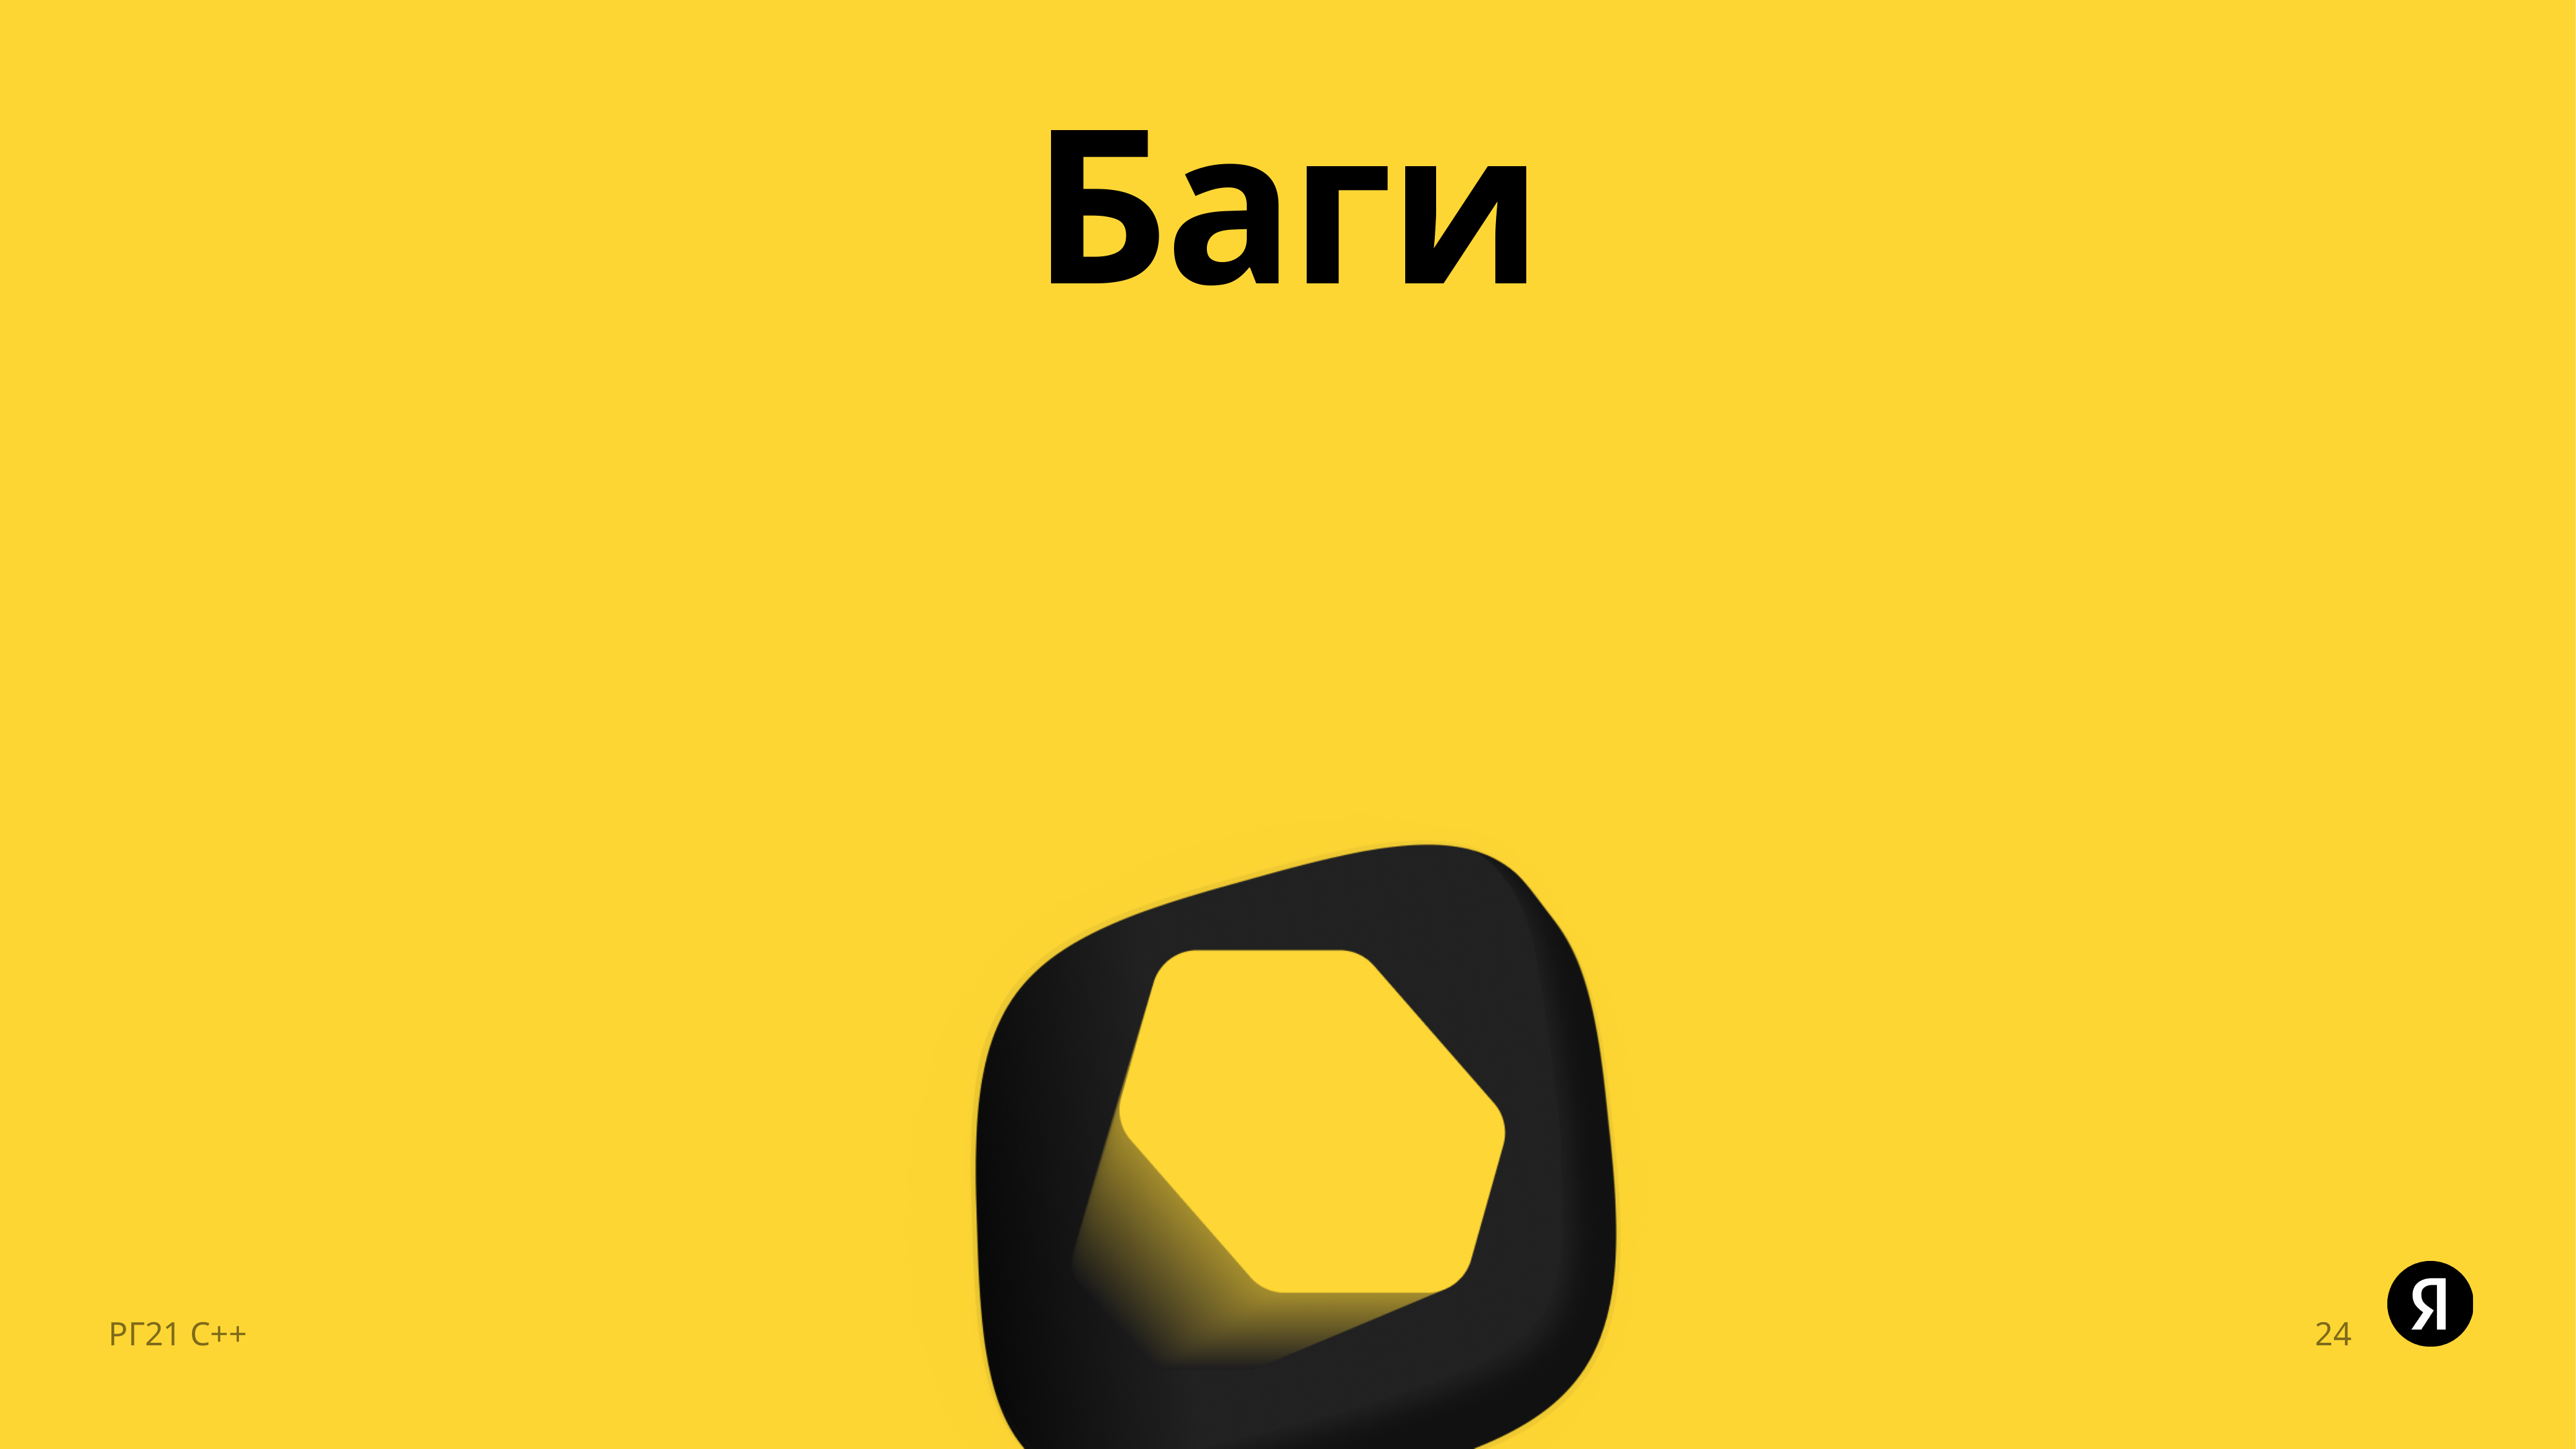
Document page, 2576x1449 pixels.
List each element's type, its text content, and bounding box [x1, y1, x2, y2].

title Баги [104, 97, 2471, 329]
picture [2387, 1261, 2474, 1347]
picture [578, 782, 1938, 1449]
